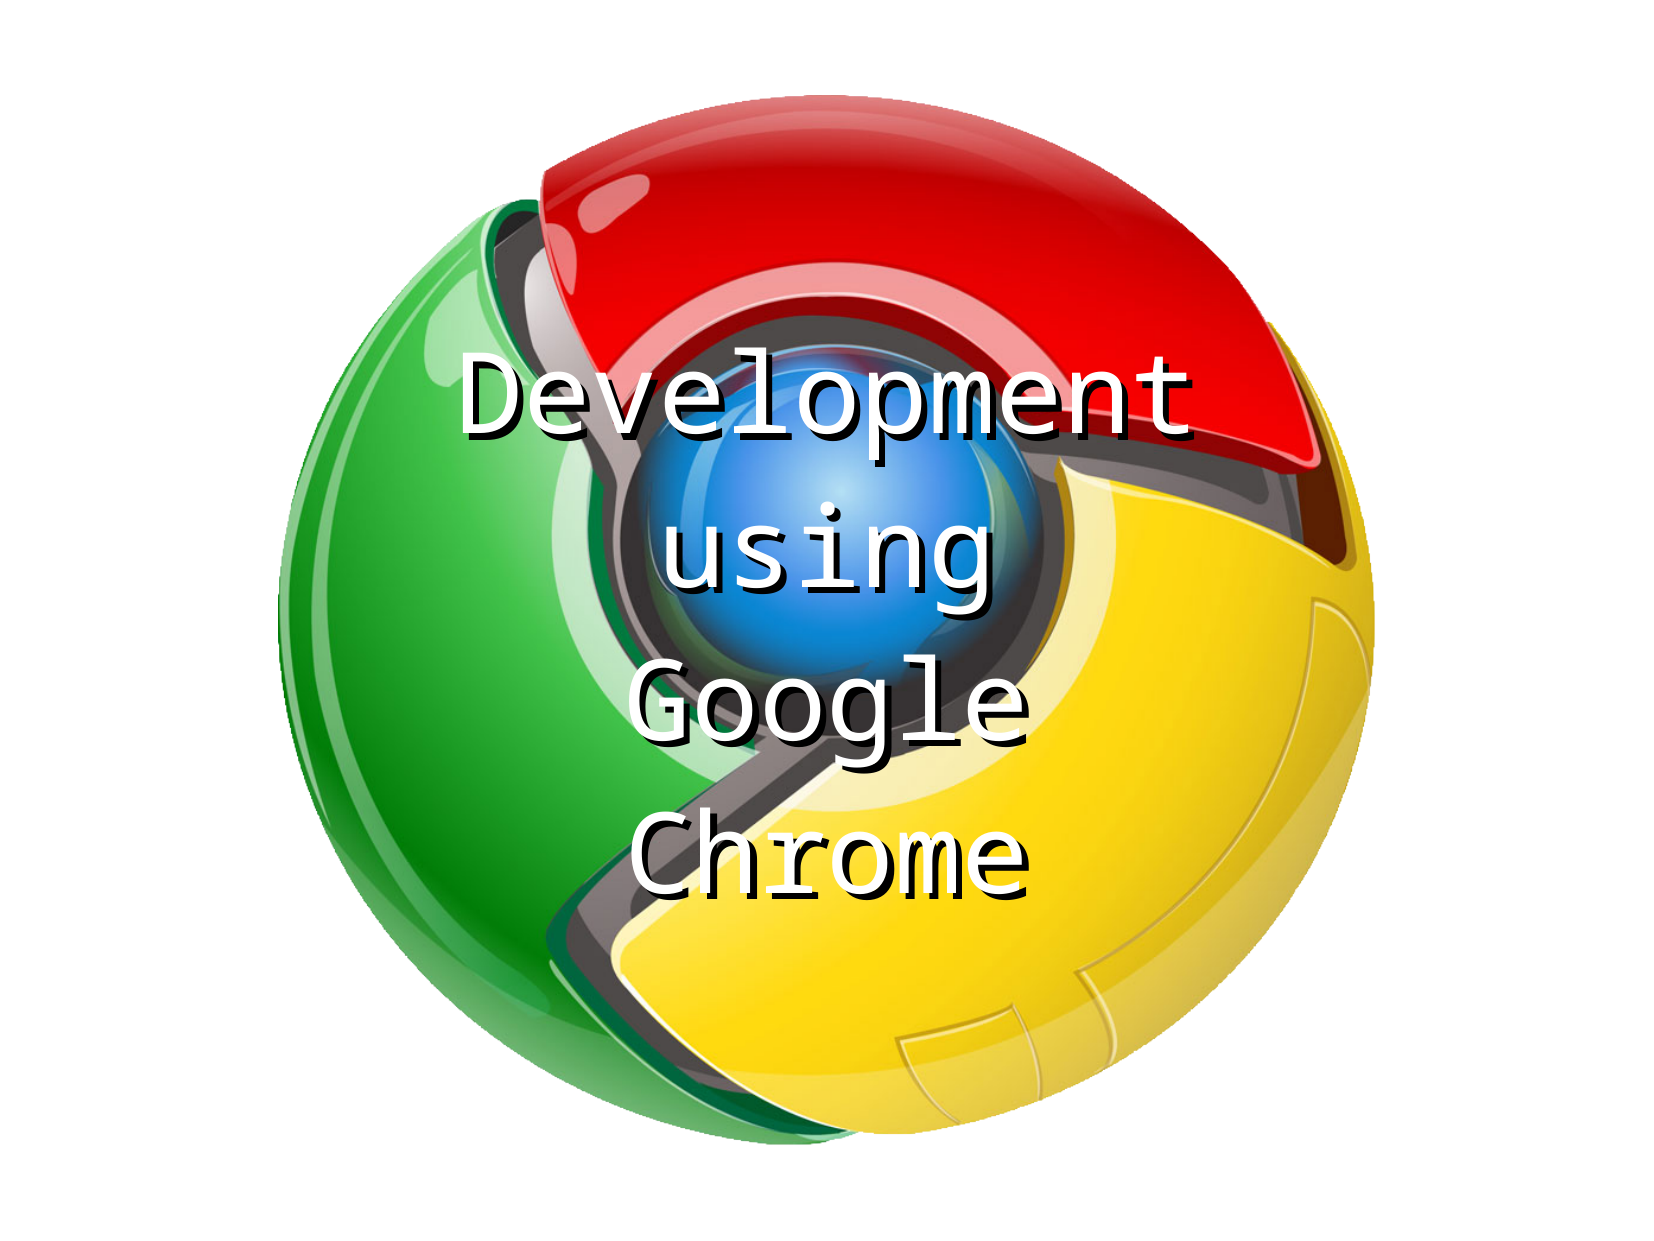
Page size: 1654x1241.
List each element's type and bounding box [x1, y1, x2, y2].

picture [278, 95, 1376, 1146]
